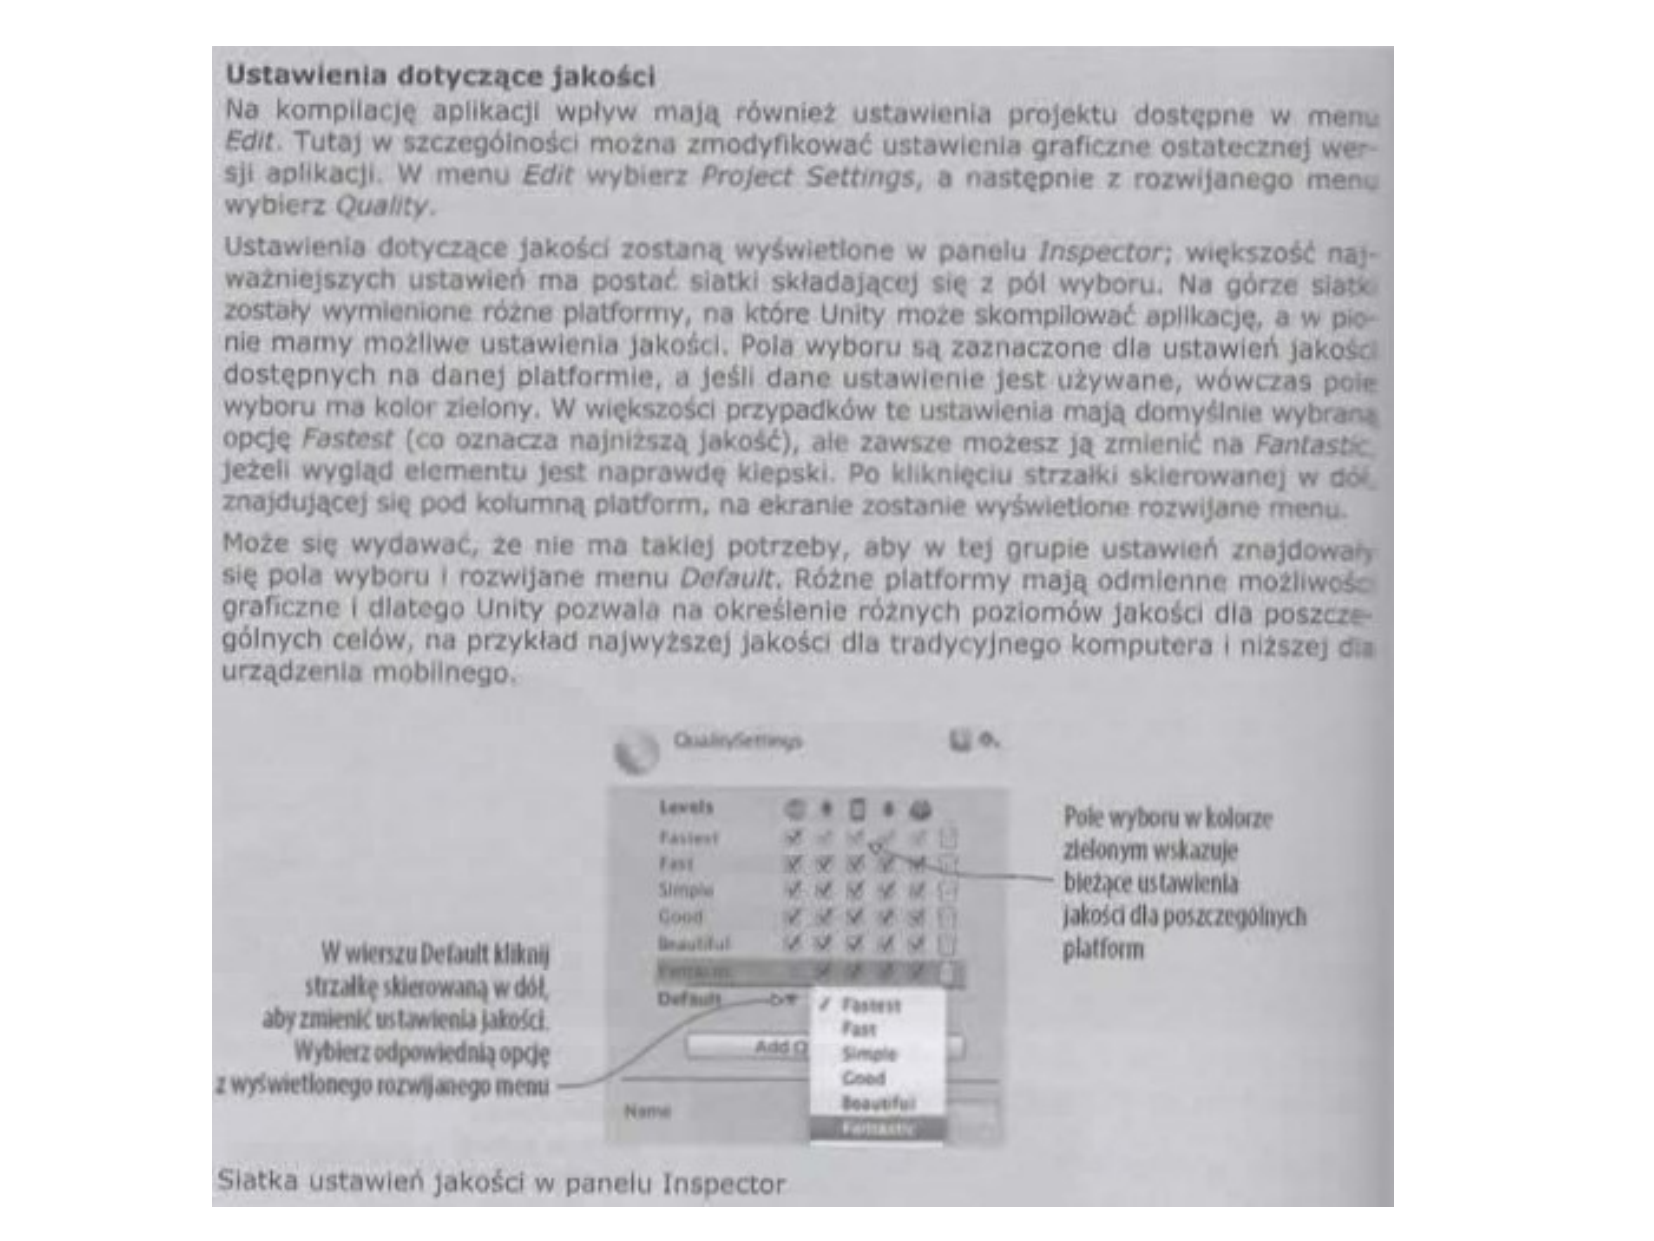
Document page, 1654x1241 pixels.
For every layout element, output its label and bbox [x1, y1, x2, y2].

picture [212, 46, 1394, 1207]
